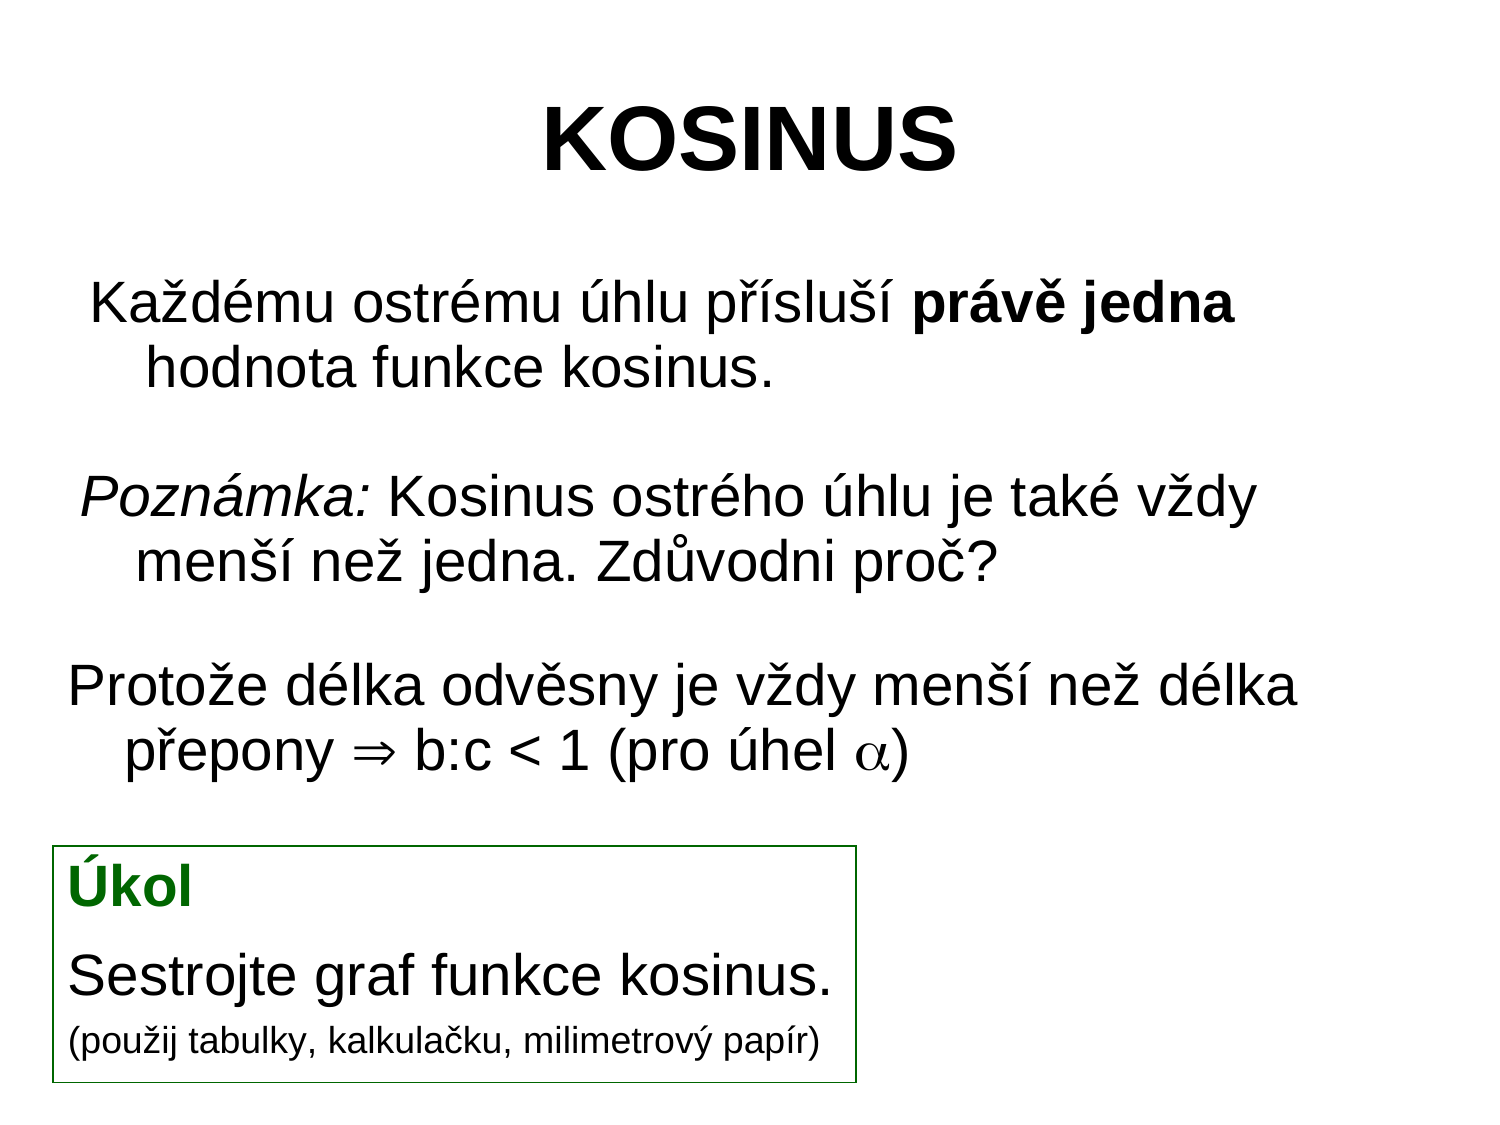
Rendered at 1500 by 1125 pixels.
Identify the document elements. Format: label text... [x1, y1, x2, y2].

list Každému ostrému úhlu přísluší právě jedna hodnota funkce kosinus. [74, 262, 1412, 445]
text_box Poznámka: Kosinus ostrého úhlu je také vždy menší než jedna. Zdůvodni proč? [64, 456, 1424, 622]
title KOSINUS [75, 45, 1426, 233]
text_box Úkol Sestrojte graf funkce kosinus. (použij tabulky, kalkulačku, milimetrový papír) [53, 846, 857, 1083]
text_box Protože délka odvěsny je vždy menší než délka přepony  b:c < 1 (pro úhel ) [53, 645, 1412, 811]
